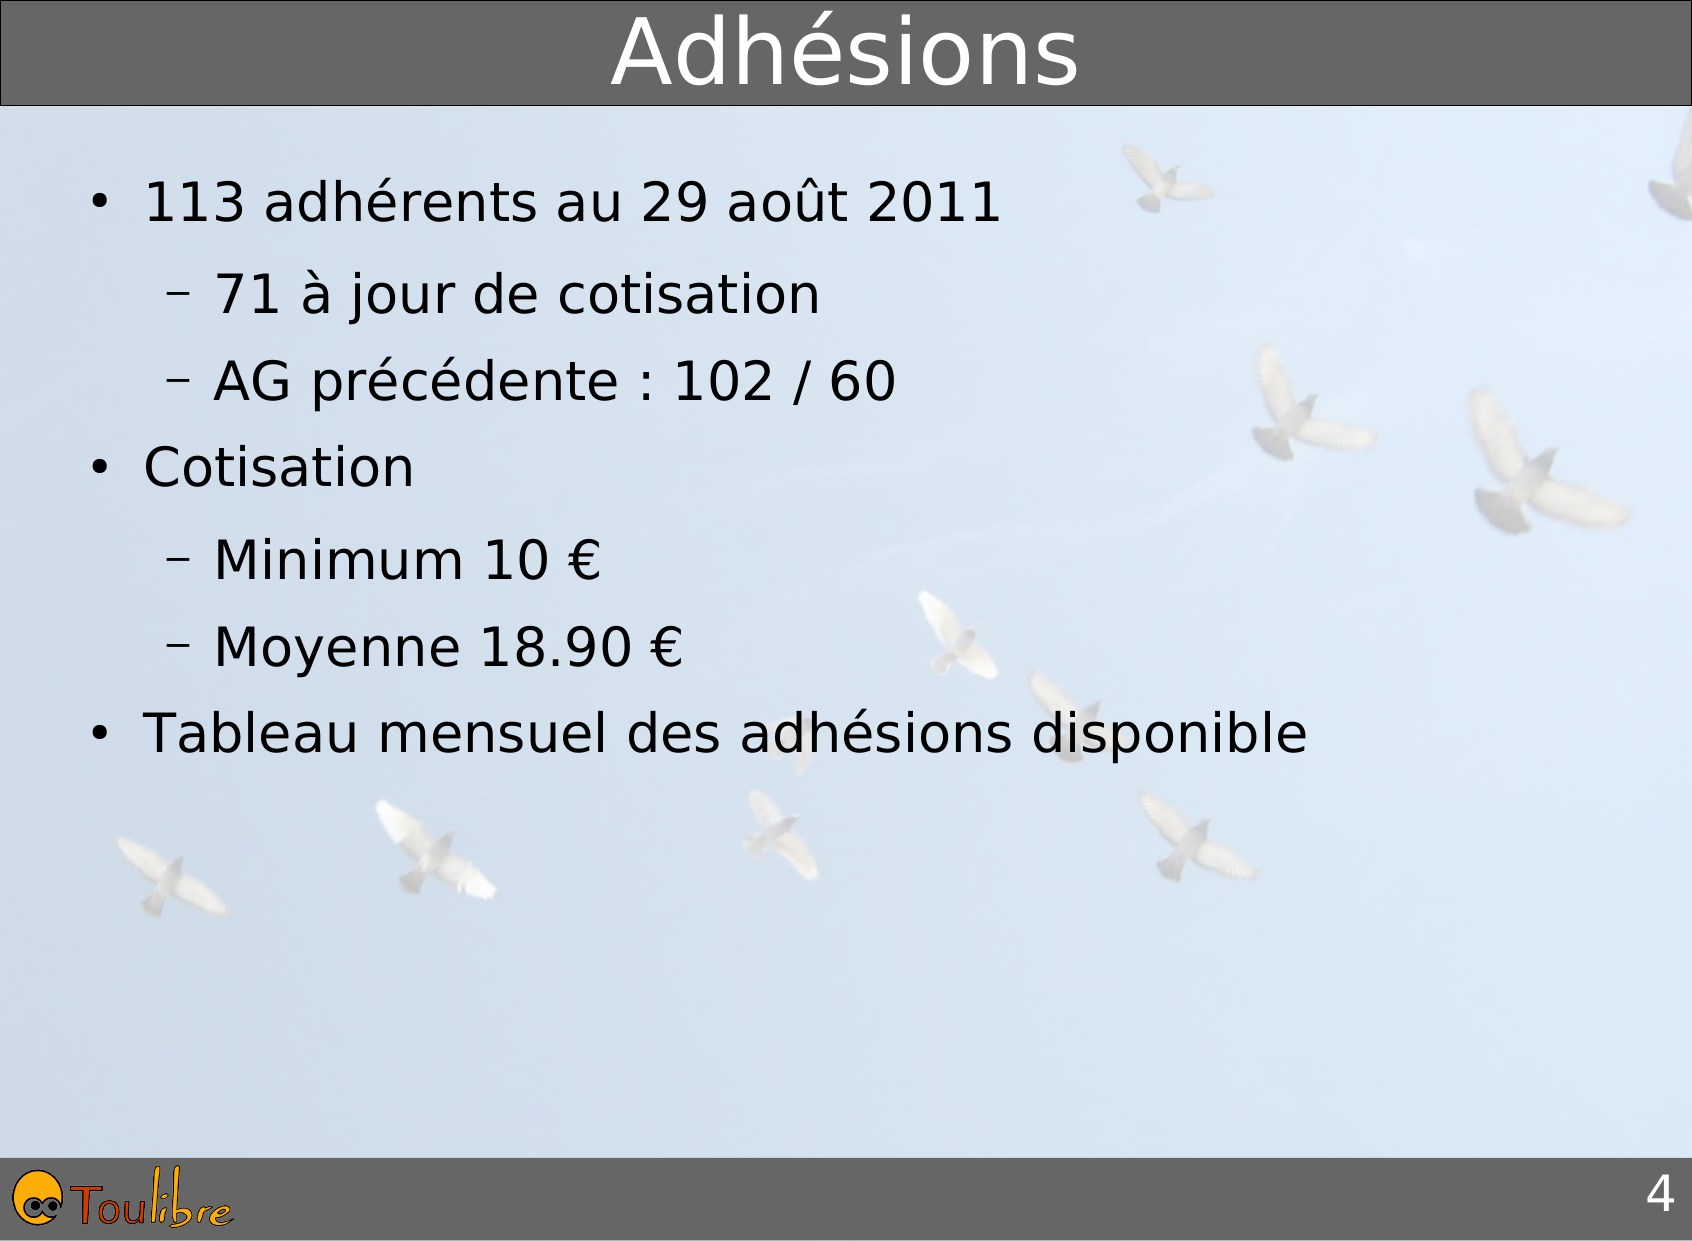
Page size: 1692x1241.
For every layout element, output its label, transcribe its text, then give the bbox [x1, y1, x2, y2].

picture [12, 1165, 234, 1228]
list 113 adhérents au 29 août 2011 71 à jour de cotisation AG précédente : 102 / 60 Cotisation Minimum 10 € Moyenne 18.90 € Tableau mensuel des adhésions disponible [72, 170, 1596, 1119]
title Adhésions [0, 0, 1692, 107]
